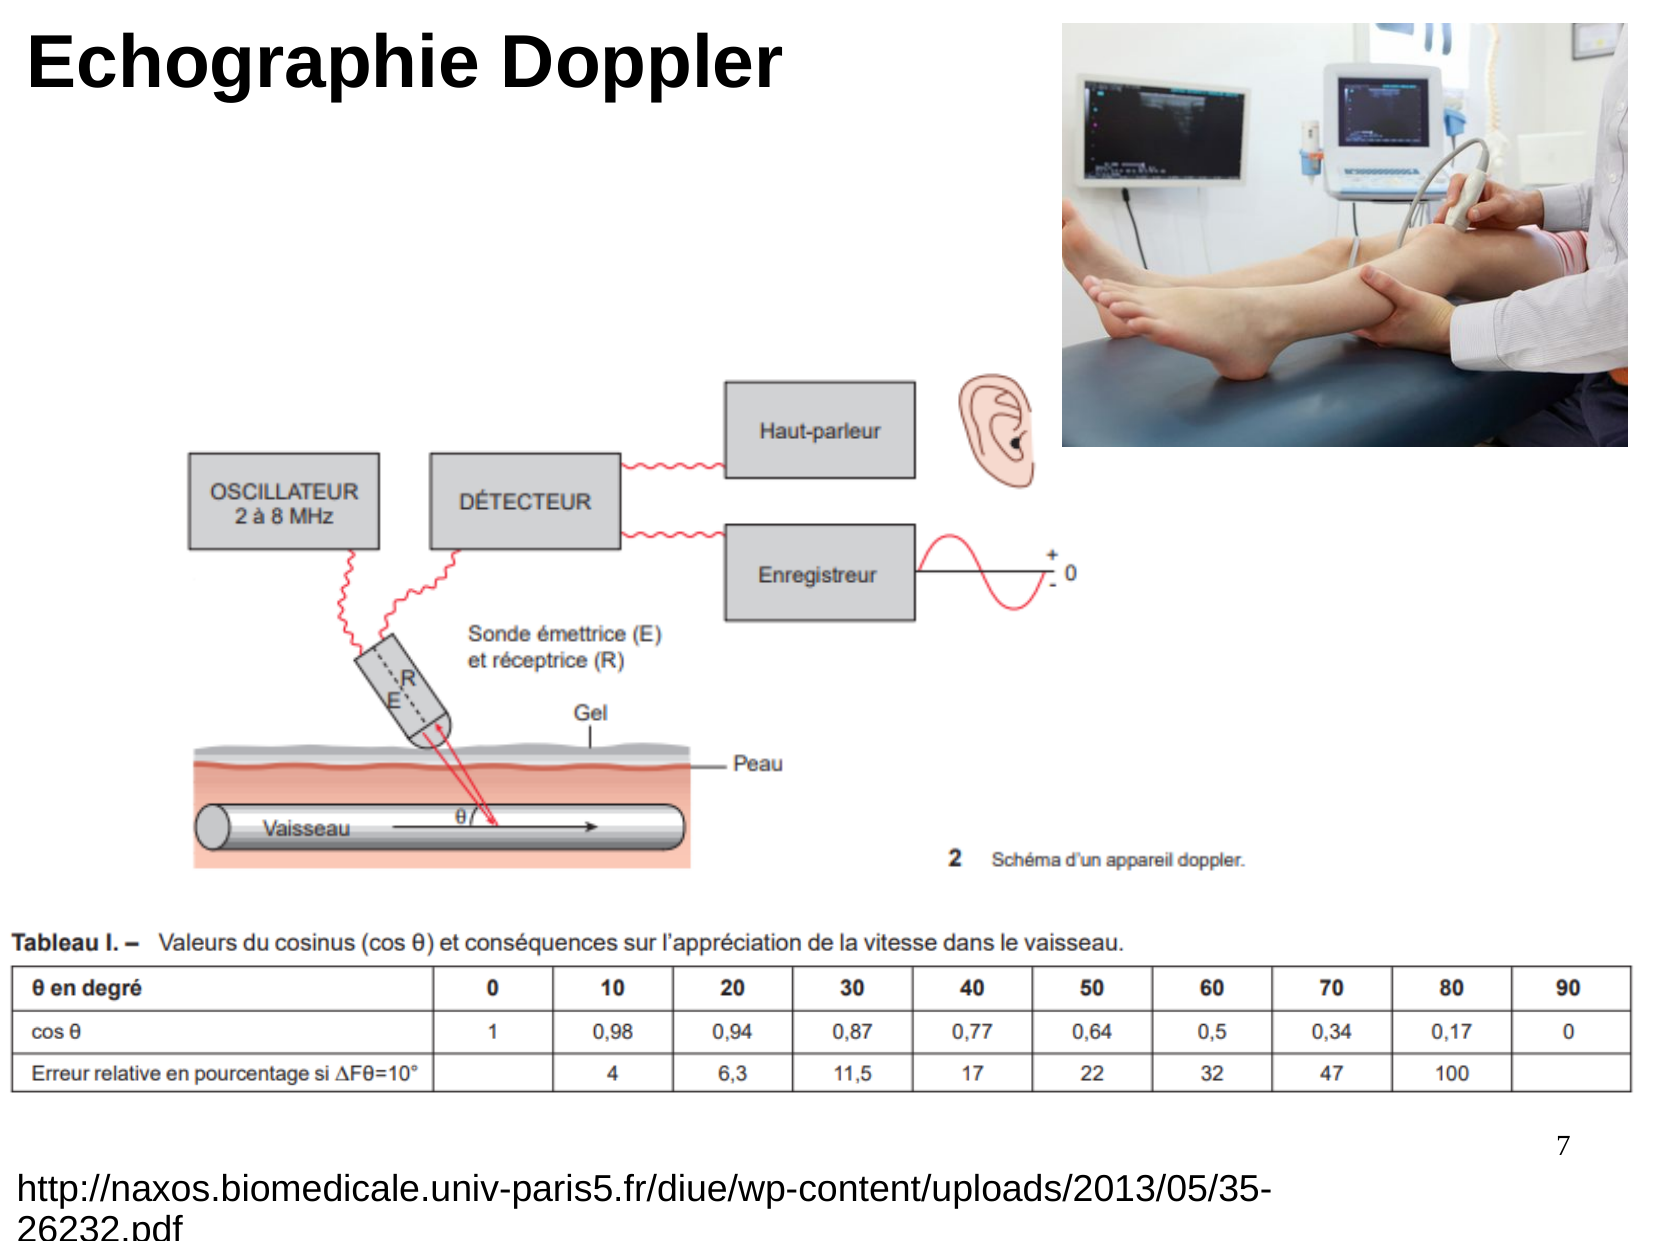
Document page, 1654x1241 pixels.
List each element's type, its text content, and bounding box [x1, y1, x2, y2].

picture [0, 921, 1654, 1127]
text_box Echographie Doppler [11, 11, 1004, 195]
text_box http://naxos.biomedicale.univ-paris5.fr/diue/wp-content/uploads/2013/05/35-26232.pdf [1, 1159, 1453, 1217]
picture [141, 23, 1628, 882]
